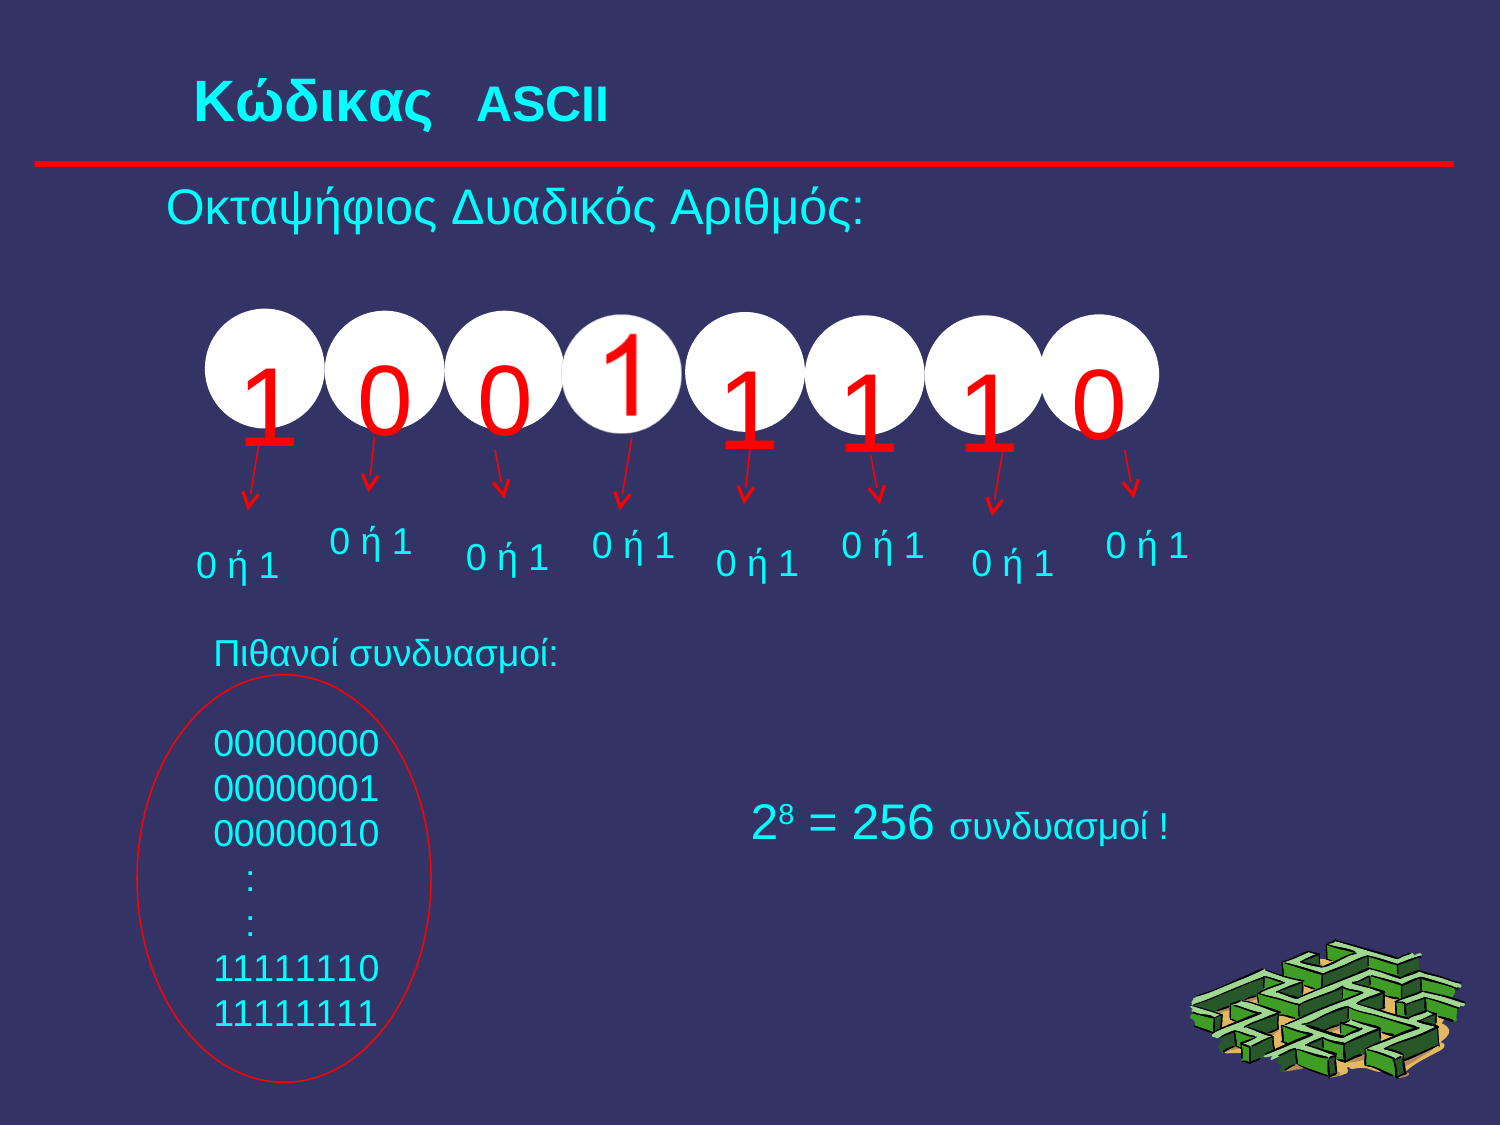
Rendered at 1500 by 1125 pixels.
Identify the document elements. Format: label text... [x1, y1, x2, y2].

text_box 1 [685, 311, 805, 432]
text_box 0 ή 1 [826, 513, 941, 574]
text_box 0 ή 1 [956, 531, 1071, 592]
text_box 0 ή 1 [181, 533, 296, 594]
picture [525, 270, 726, 510]
text_box Οκταψήφιος Δυαδικός Αριθμός: [151, 167, 1134, 333]
text_box 0 ή 1 [1090, 513, 1205, 574]
text_box 0 [1039, 314, 1160, 433]
text_box 0 [490, 372, 520, 429]
text_box Πιθανοί συνδυασμοί: 00000000 00000001 00000010 : : 11111110 11111111 [198, 676, 430, 1042]
text_box Πιθανοί συνδυασμοί: 00000000 00000001 00000010 : : 11111110 11111111 [198, 621, 575, 1042]
picture [34, 161, 1454, 167]
text_box 0 [370, 372, 400, 429]
text_box 0 [1084, 376, 1114, 433]
text_box 1 [204, 308, 325, 429]
text_box 0 ή 1 [314, 509, 429, 570]
text_box 28 = 256 συνδυασμοί ! [735, 781, 1406, 858]
text_box 1 [804, 315, 925, 436]
text_box 0 [324, 310, 444, 429]
text_box 1 [924, 315, 1042, 436]
text_box 0 [444, 310, 525, 429]
text_box 0 ή 1 [700, 531, 815, 592]
text_box 0 ή 1 [451, 525, 565, 586]
text_box 0 ή 1 [577, 513, 691, 574]
text_box Κώδικας ASCII [178, 55, 1161, 141]
